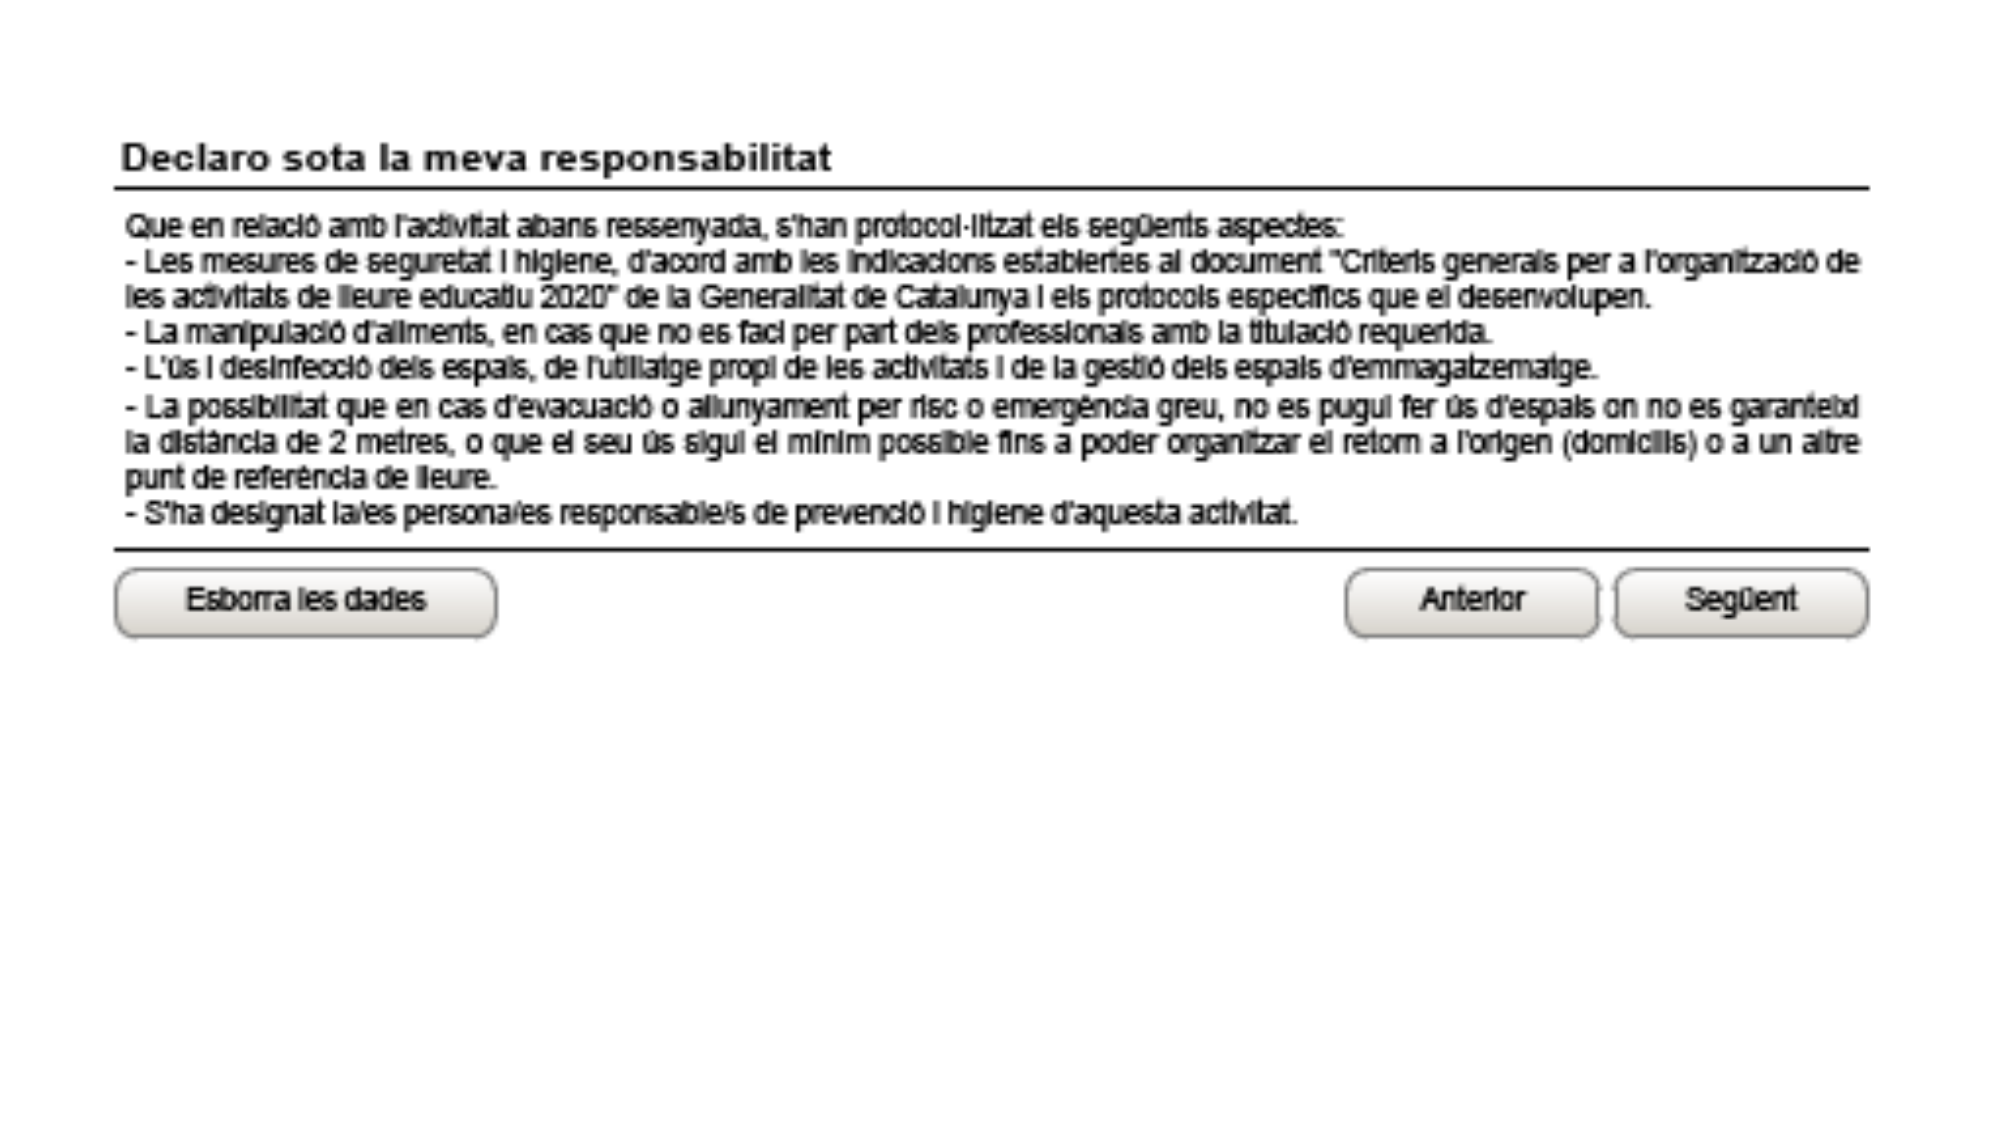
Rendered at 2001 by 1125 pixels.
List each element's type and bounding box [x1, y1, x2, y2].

picture [92, 125, 1918, 671]
